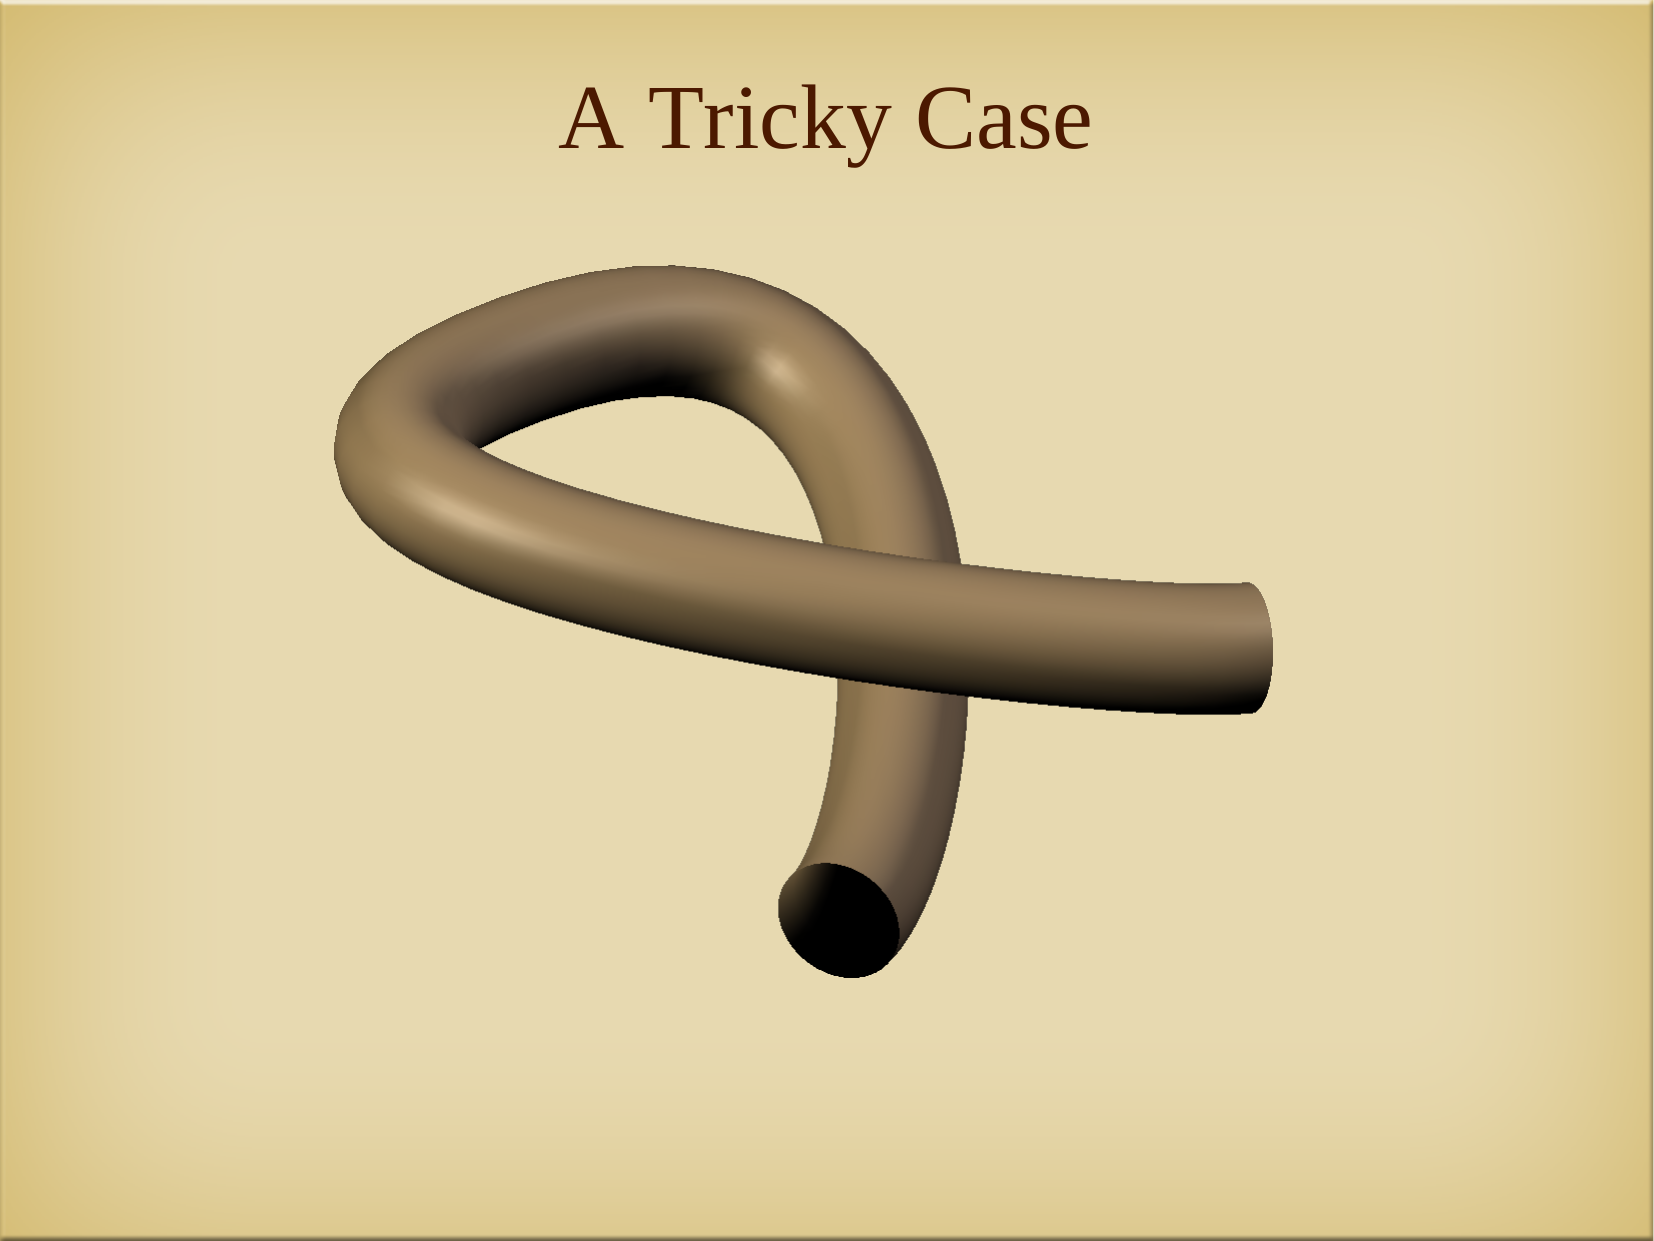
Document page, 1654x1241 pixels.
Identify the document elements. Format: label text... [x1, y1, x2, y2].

picture [0, 0, 1654, 1241]
title A Tricky Case [59, 58, 1595, 178]
